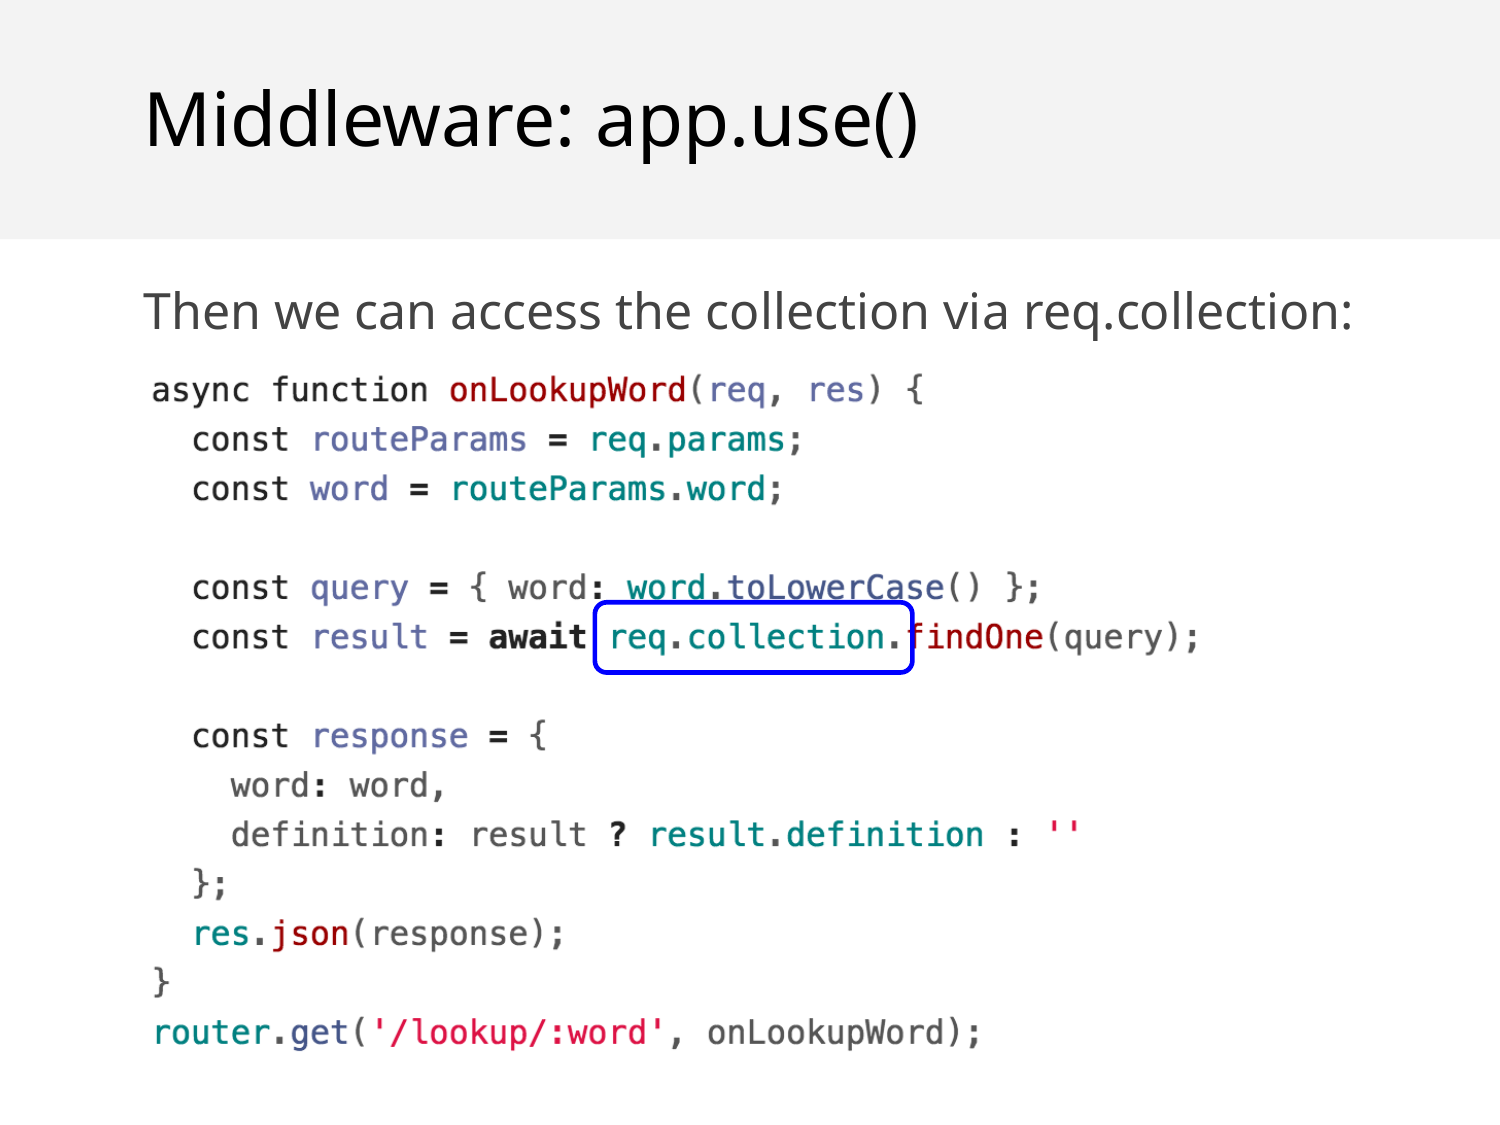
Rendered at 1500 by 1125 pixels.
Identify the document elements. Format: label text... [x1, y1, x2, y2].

picture [128, 356, 1232, 1083]
title Middleware: app.use() [128, 56, 1372, 183]
list Then we can access the collection via req.collection: [128, 255, 1372, 651]
